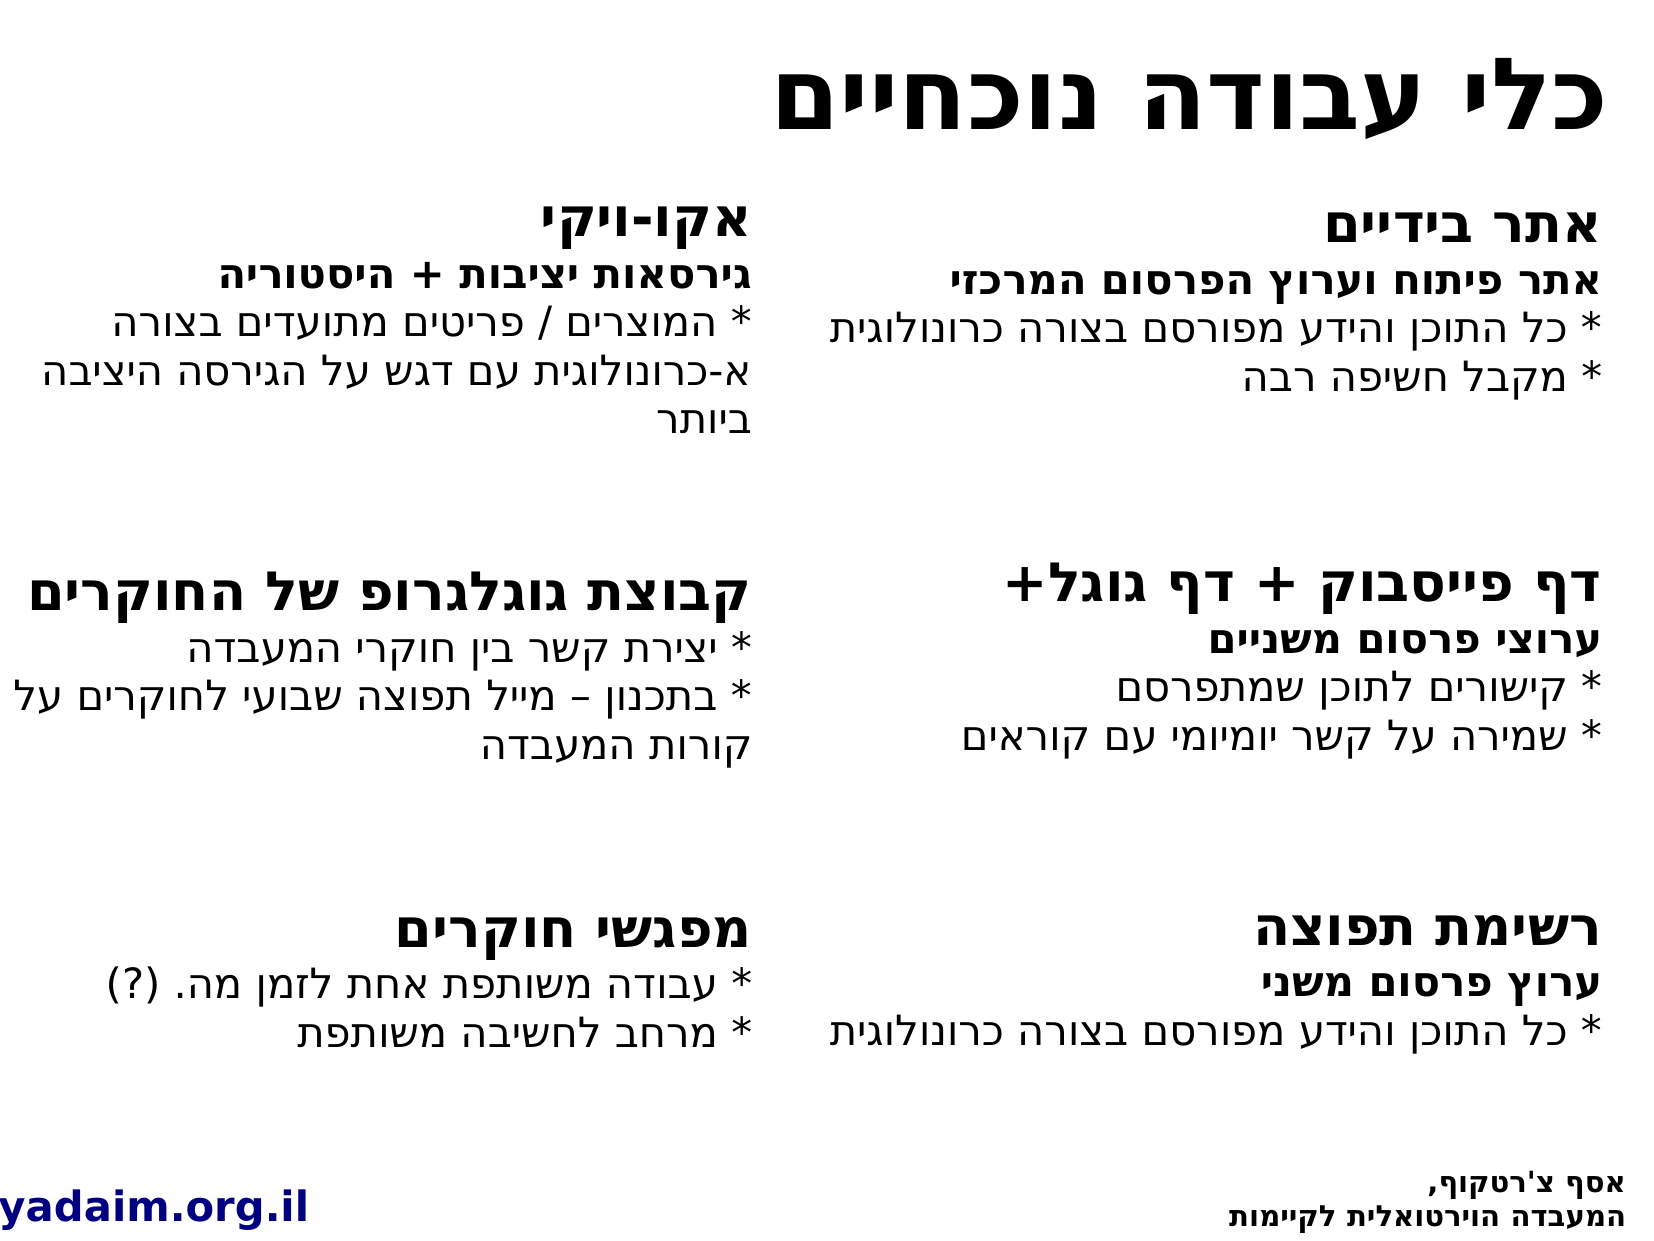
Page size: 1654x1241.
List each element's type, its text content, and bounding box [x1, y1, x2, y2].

text_box כלי עבודה נוכחיים [828, 29, 1625, 155]
text_box רשימת תפוצה ערוץ פרסום משני * כל התוכן והידע מפורסם בצורה כרונולוגית [897, 887, 1618, 1056]
text_box אקו-ויקי גירסאות יציבות + היסטוריה * המוצרים / פריטים מתועדים בצורה א-כרונולוגית עם דגש על הגירסה היציבה ביותר [75, 179, 767, 439]
text_box אסף צ'רטקוף, המעבדה הוירטואלית לקיימות [1181, 1157, 1641, 1238]
text_box מפגשי חוקרים * עבודה משותפת אחת לזמן מה. (?) * מרחב לחשיבה משותפת [160, 889, 768, 1058]
text_box דף פייסבוק + דף גוגל+ ערוצי פרסום משניים * קישורים לתוכן שמתפרסם * שמירה על קשר יומיומי עם קוראים [1027, 544, 1618, 758]
text_box bayadaim.org.il [13, 1175, 324, 1237]
text_box אתר בידיים אתר פיתוח וערוץ הפרסום המרכזי * כל התוכן והידע מפורסם בצורה כרונולוגית * מקבל חשיפה רבה [897, 185, 1618, 399]
text_box קבוצת גוגלגרופ של החוקרים * יצירת קשר בין חוקרי המעבדה * בתכנון – מייל תפוצה שבועי לחוקרים על קורות המעבדה [61, 553, 768, 767]
